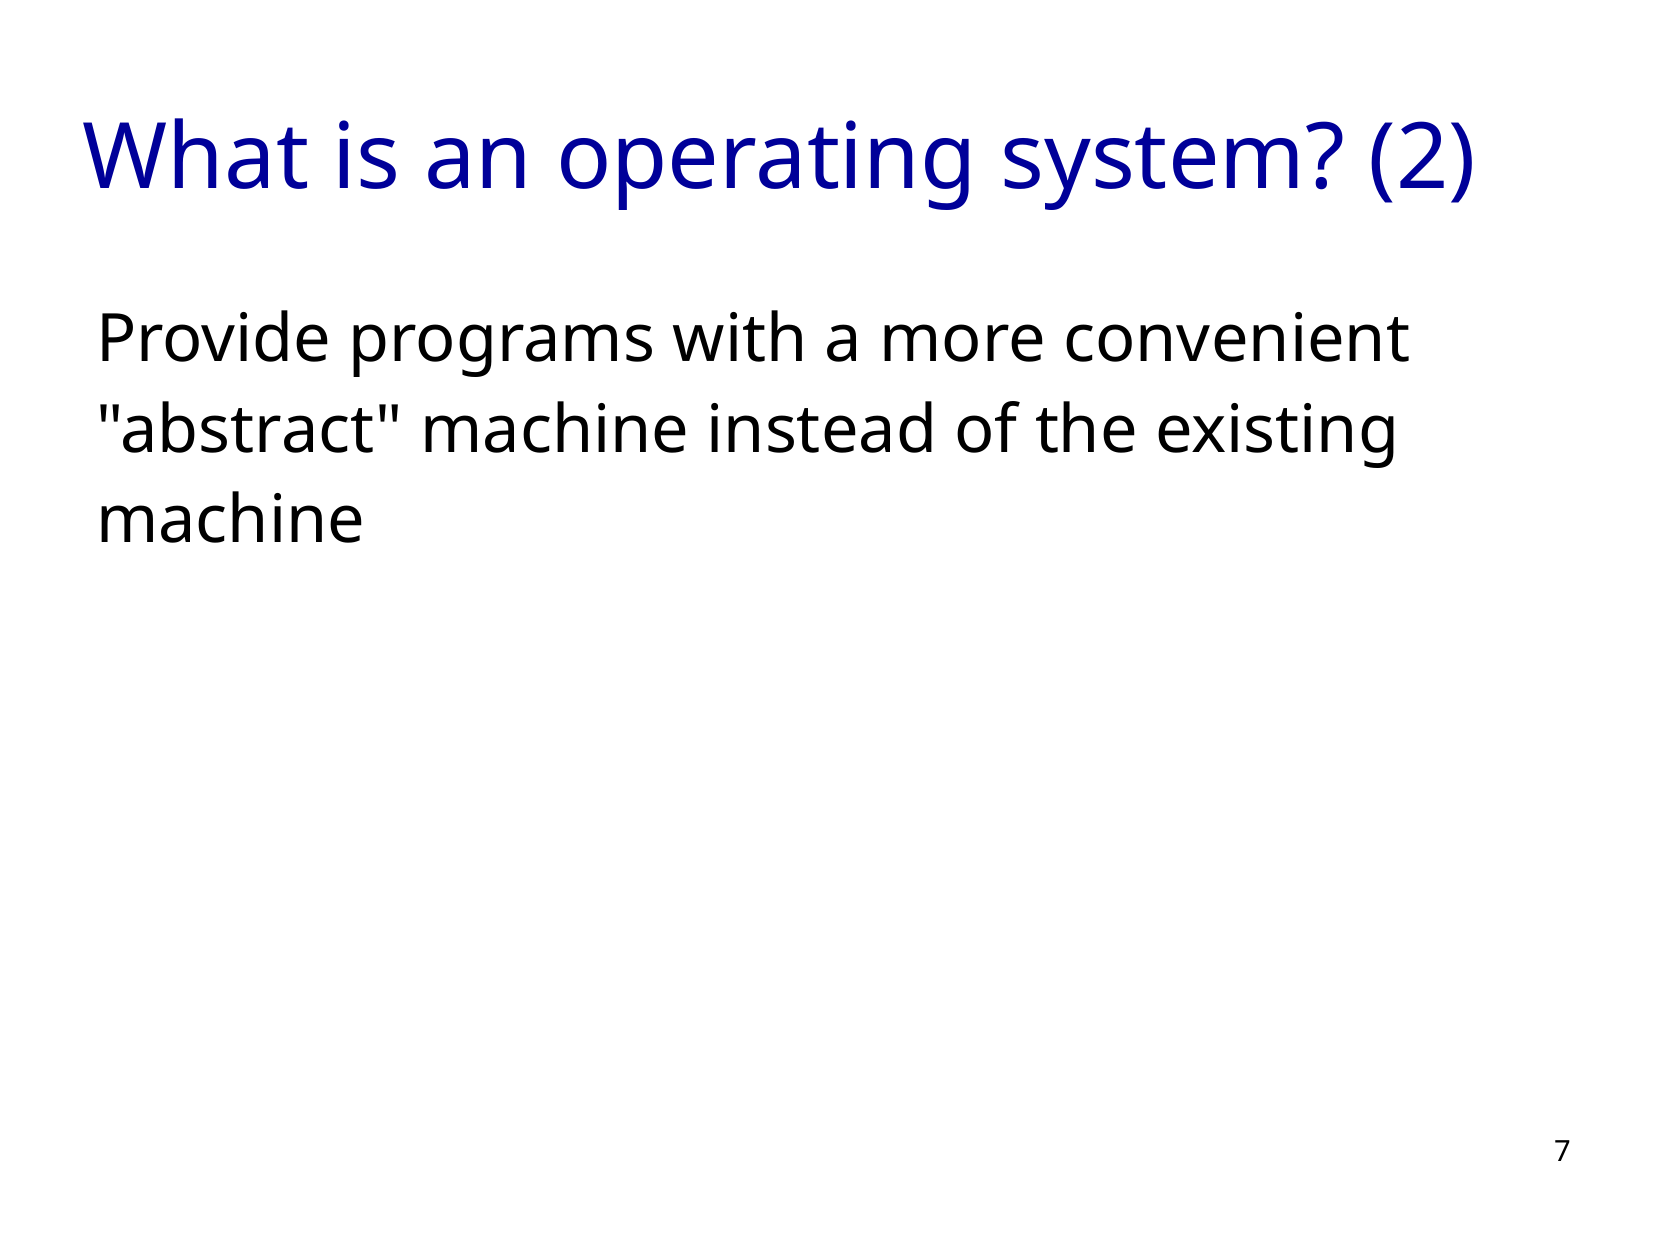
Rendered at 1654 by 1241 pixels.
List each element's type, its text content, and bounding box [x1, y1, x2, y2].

title What is an operating system? (2) [82, 49, 1571, 257]
list Provide programs with a more convenient "abstract" machine instead of the existing machine [60, 290, 1571, 1096]
